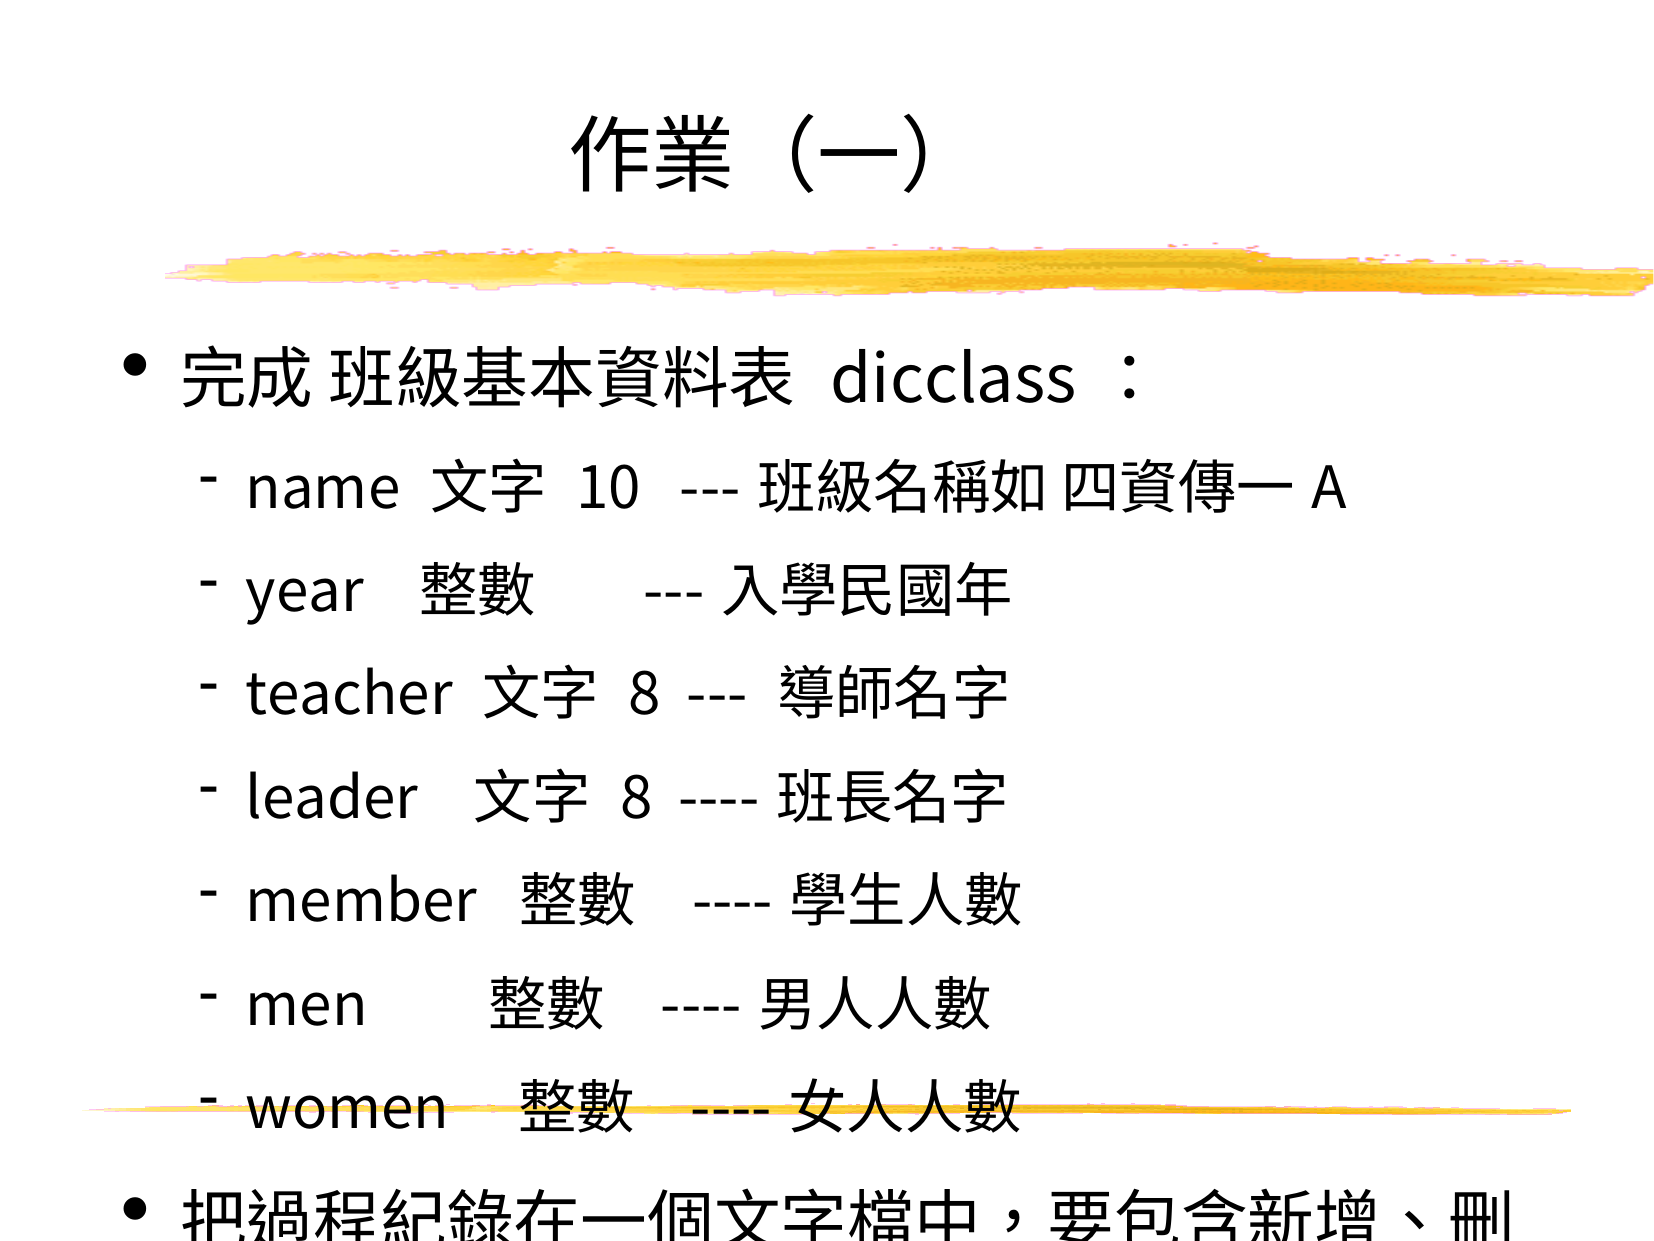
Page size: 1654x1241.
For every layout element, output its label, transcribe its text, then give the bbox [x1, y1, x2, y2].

list 完成 班級基本資料表 dicclass： name 文字 10 ---班級名稱如 四資傳一A year 整數 ---入學民國年 teacher 文字 8 --- 導師名字 leader 文字 8 ----班長名字 member 整數 ----學生人數 men 整數 ----男人人數 women 整數 ----女人人數 把過程紀錄在一個文字檔中，要包含新增、刪除、修改資料 [124, 316, 1530, 1199]
picture [1530, 1102, 1571, 1117]
title 作業（一） [73, 39, 1479, 249]
picture [82, 1102, 124, 1117]
picture [165, 237, 1654, 308]
